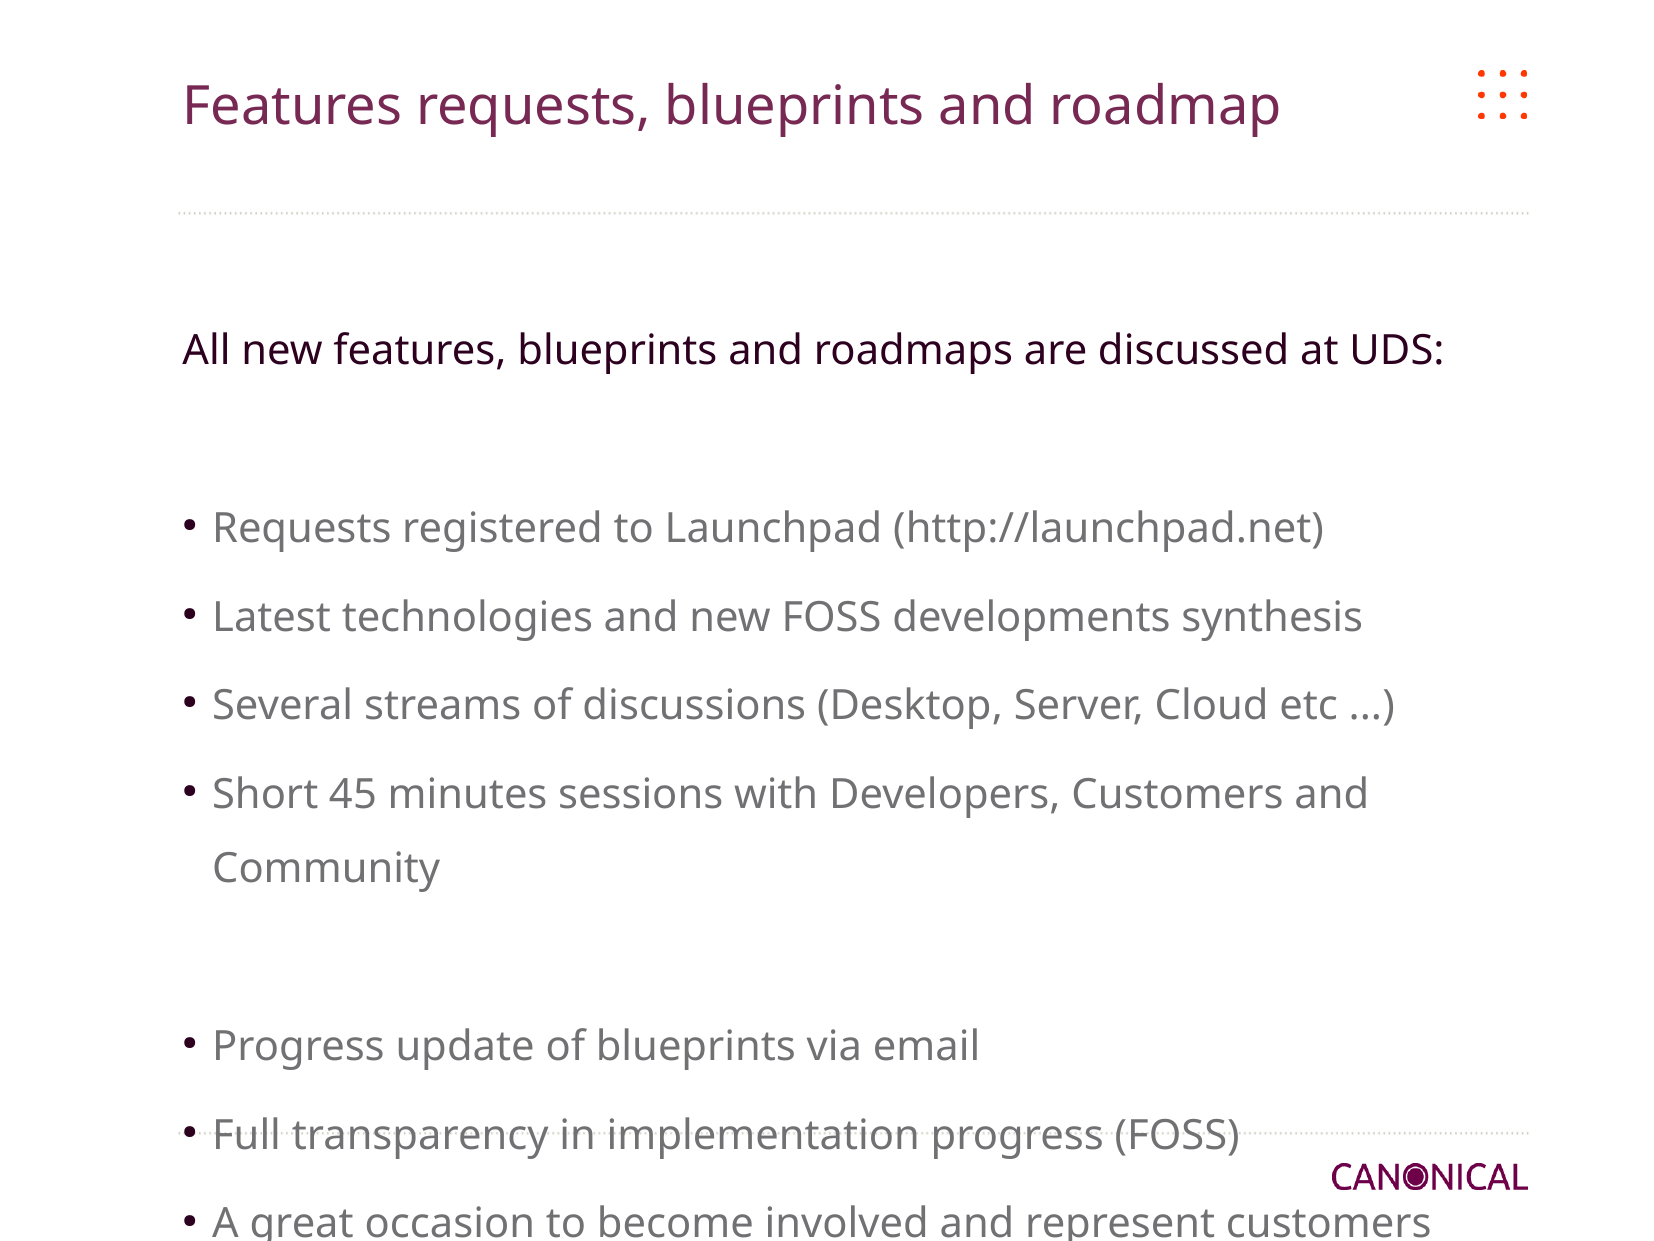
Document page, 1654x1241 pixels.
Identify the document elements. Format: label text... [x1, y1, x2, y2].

picture [566, 1129, 574, 1136]
picture [378, 1129, 396, 1136]
picture [266, 1129, 274, 1136]
picture [448, 1129, 463, 1136]
picture [737, 1129, 748, 1136]
picture [723, 1129, 734, 1136]
picture [399, 1129, 411, 1136]
picture [413, 1129, 434, 1136]
picture [951, 1129, 960, 1136]
picture [711, 1129, 720, 1136]
picture [1119, 1129, 1131, 1136]
picture [367, 1129, 375, 1136]
picture [963, 1129, 977, 1136]
picture [1059, 1129, 1066, 1136]
picture [888, 1129, 898, 1136]
picture [1069, 1129, 1086, 1136]
picture [624, 1129, 635, 1136]
picture [865, 1129, 873, 1136]
picture [255, 1129, 263, 1136]
picture [652, 1129, 660, 1136]
picture [240, 1129, 252, 1136]
picture [220, 1129, 236, 1136]
picture [838, 1129, 847, 1136]
picture [1135, 1129, 1151, 1136]
picture [1332, 1163, 1528, 1190]
picture [1020, 1129, 1027, 1136]
picture [437, 1129, 445, 1136]
picture [1004, 1129, 1016, 1136]
picture [812, 1129, 835, 1136]
picture [545, 1129, 563, 1136]
picture [785, 1129, 797, 1136]
picture [937, 1129, 949, 1136]
picture [577, 1129, 589, 1136]
picture [1089, 1129, 1117, 1136]
picture [1237, 1129, 1532, 1136]
picture [299, 1129, 310, 1136]
picture [464, 1129, 476, 1136]
picture [1211, 1129, 1234, 1136]
picture [1030, 1129, 1045, 1136]
text_box Features requests, blueprints and roadmap [167, 59, 1264, 135]
picture [342, 1129, 350, 1136]
picture [1046, 1129, 1058, 1136]
picture [177, 209, 1532, 216]
picture [638, 1129, 649, 1136]
picture [353, 1129, 365, 1136]
picture [477, 1129, 485, 1136]
picture [1478, 70, 1527, 119]
picture [177, 1129, 185, 1136]
picture [978, 1129, 991, 1136]
picture [915, 1129, 934, 1136]
picture [874, 1129, 887, 1136]
picture [488, 1129, 500, 1136]
picture [774, 1129, 782, 1136]
picture [698, 1129, 710, 1136]
picture [901, 1129, 913, 1136]
picture [677, 1129, 686, 1136]
picture [761, 1129, 773, 1136]
picture [1178, 1129, 1192, 1136]
picture [513, 1129, 531, 1136]
picture [532, 1129, 543, 1136]
picture [751, 1129, 760, 1136]
picture [992, 1129, 1003, 1136]
picture [799, 1129, 808, 1136]
picture [663, 1129, 675, 1136]
picture [277, 1129, 295, 1136]
picture [1188, 1129, 1215, 1136]
picture [851, 1129, 862, 1136]
picture [1155, 1129, 1174, 1136]
picture [502, 1129, 512, 1136]
picture [193, 1129, 216, 1136]
picture [613, 1129, 621, 1136]
picture [591, 1129, 610, 1136]
text_box All new features, blueprints and roadmaps are discussed at UDS: Requests registered to Launchpad (http://launchpad.net) Latest technologies and new FOSS developments synthesis Several streams of discussions (Desktop, Server, Cloud etc ...) Short 45 minutes sessions with Developers, Customers and Community Progress update of blueprints via email Full transparency in implementation progress (FOSS) A great occasion to become involved and represent customers [167, 295, 1595, 1123]
picture [313, 1129, 339, 1136]
picture [689, 1129, 697, 1136]
